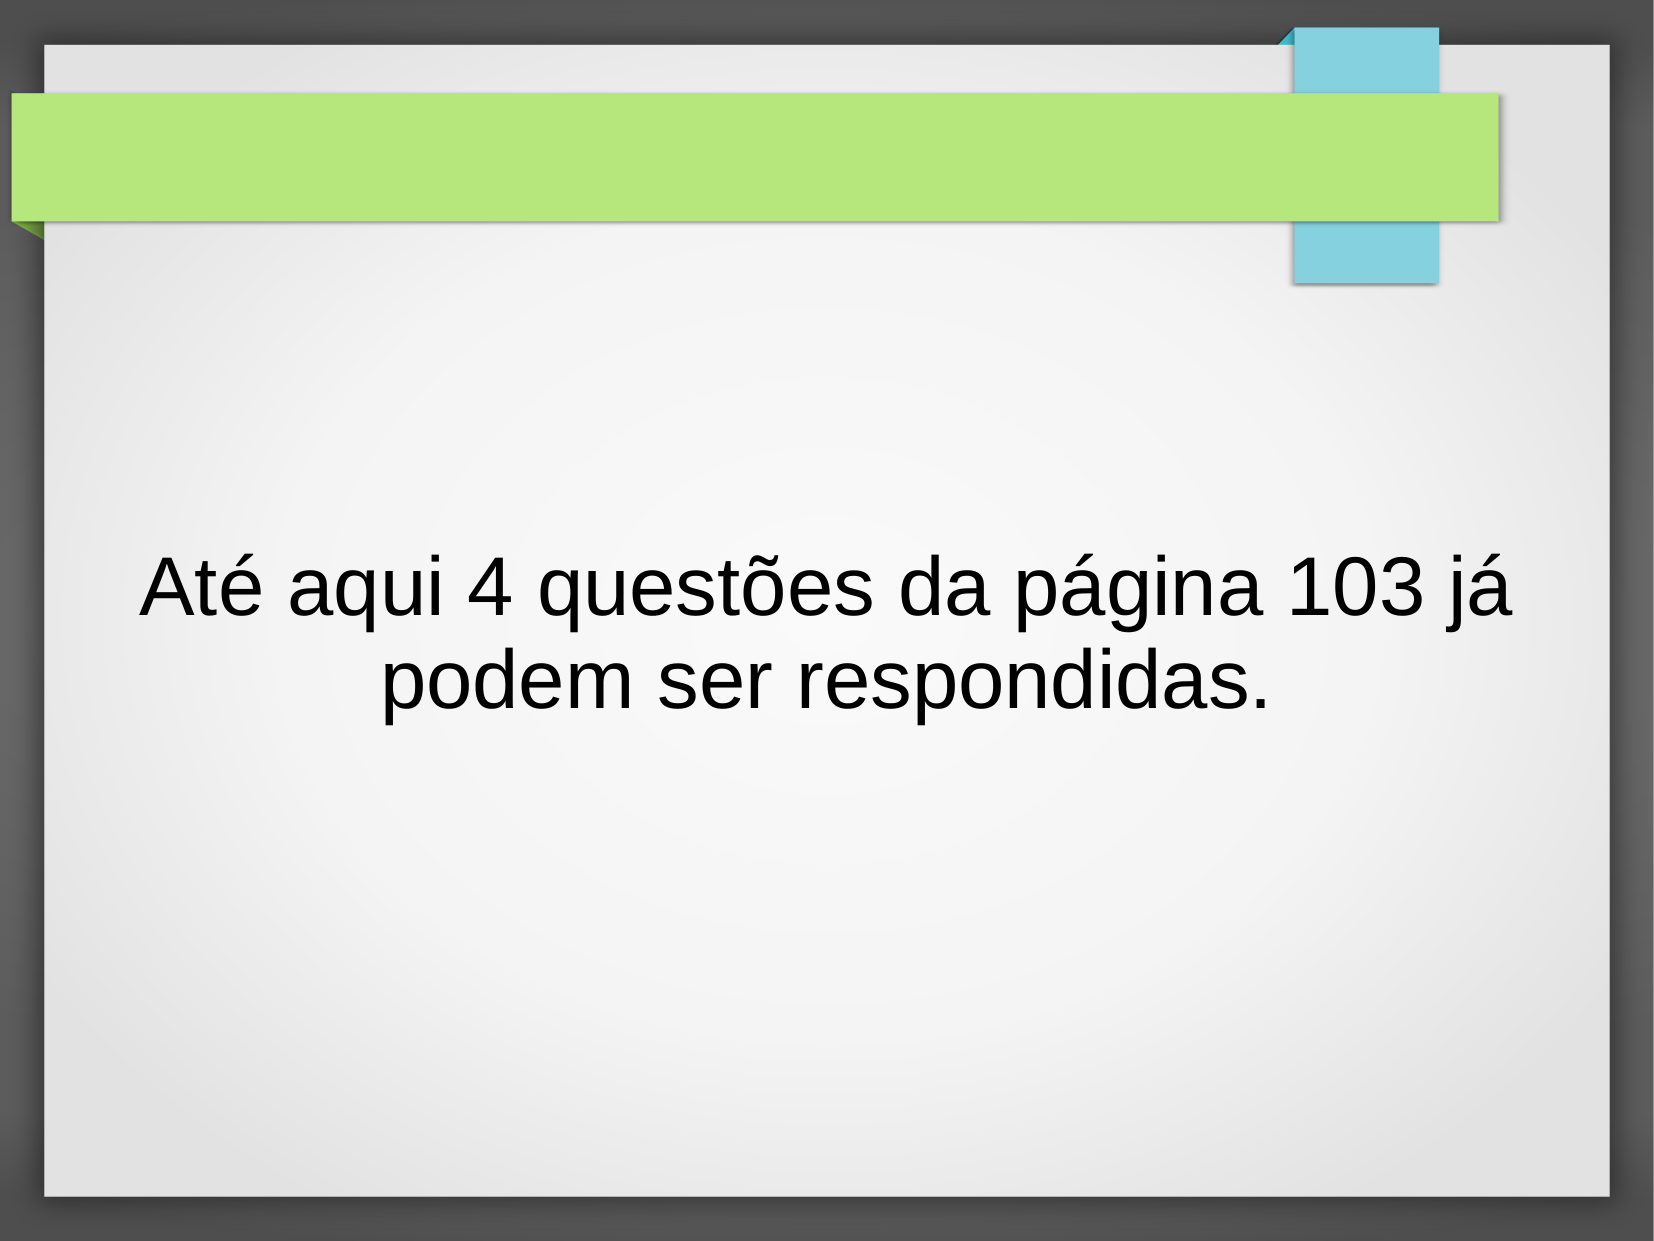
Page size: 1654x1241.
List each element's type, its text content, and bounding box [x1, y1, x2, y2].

picture [0, 0, 1654, 1241]
list Até aqui 4 questões da página 103 já podem ser respondidas. [82, 295, 1571, 1015]
